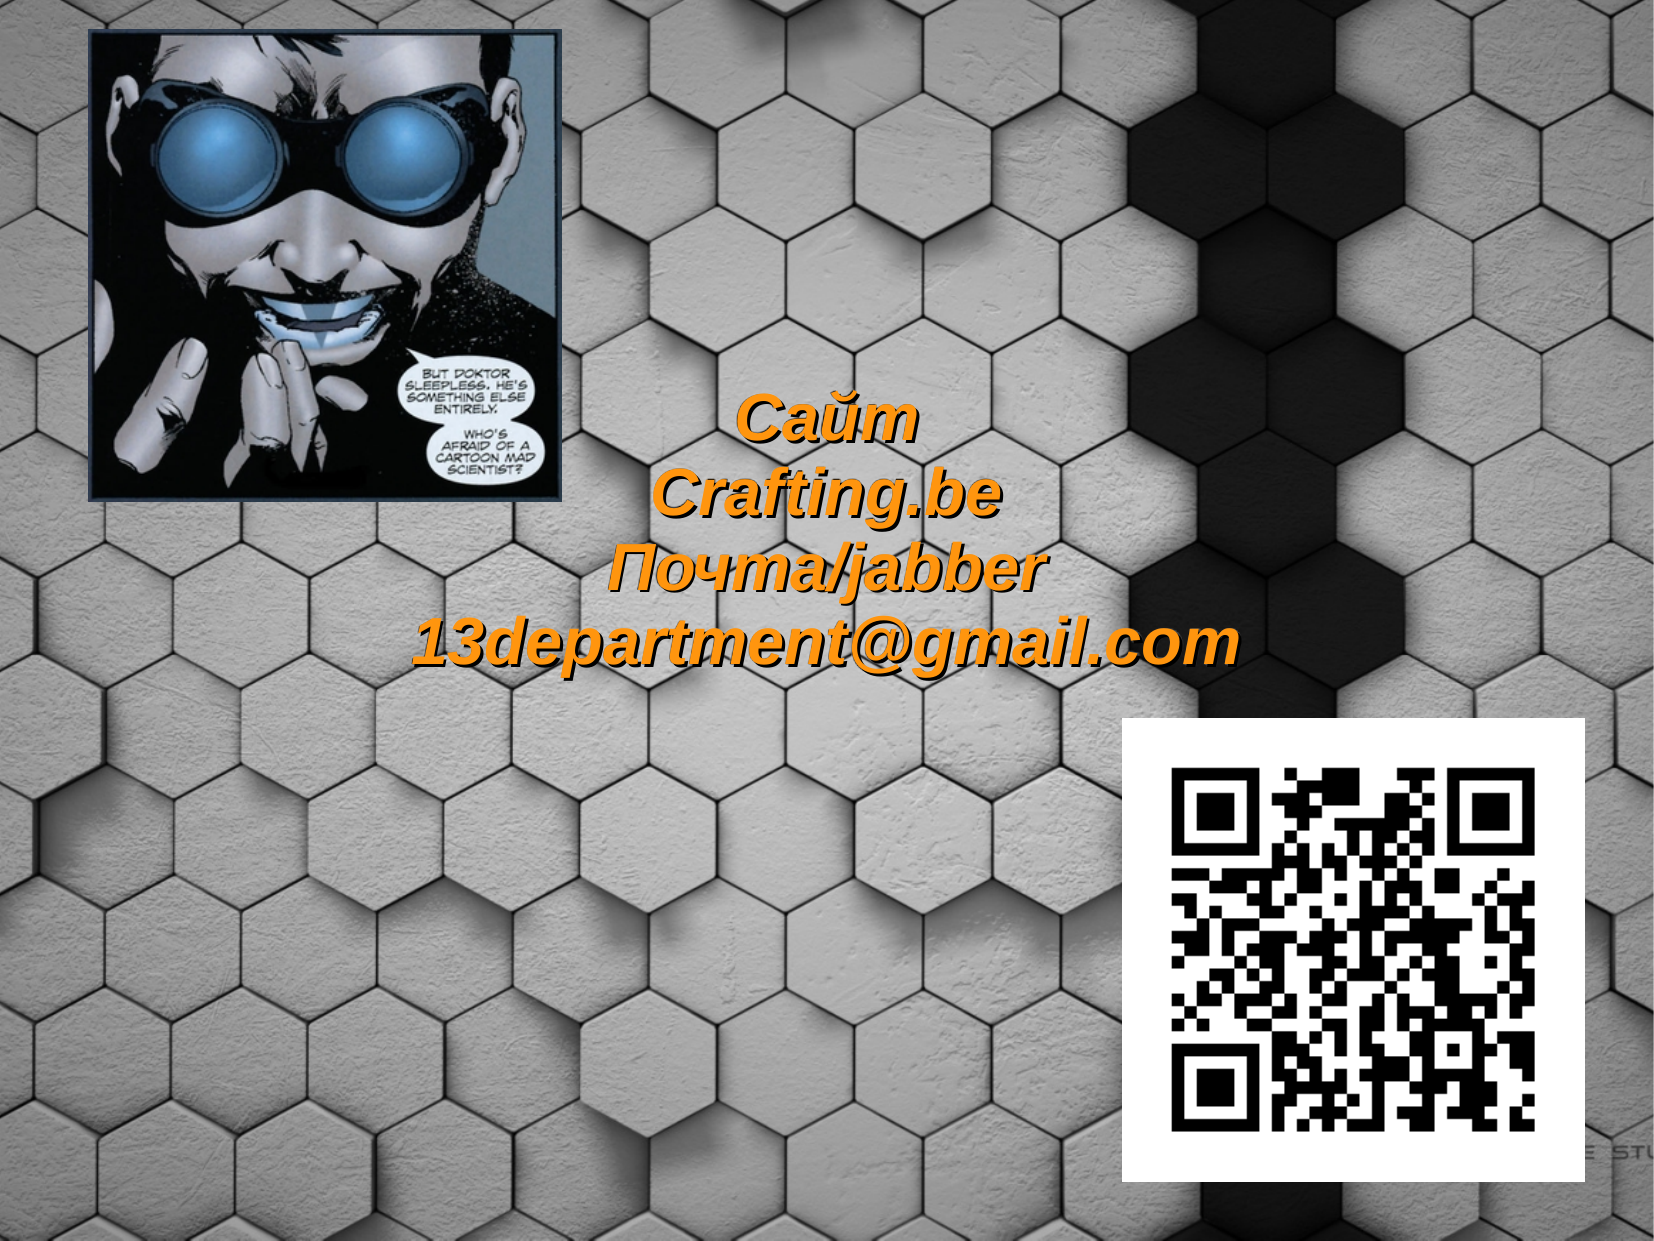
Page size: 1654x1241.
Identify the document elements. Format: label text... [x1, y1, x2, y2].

subtitle Cайт Crafting.be Почта/jabber 13department@gmail.com [82, 49, 1571, 1010]
picture [0, 0, 1654, 1241]
